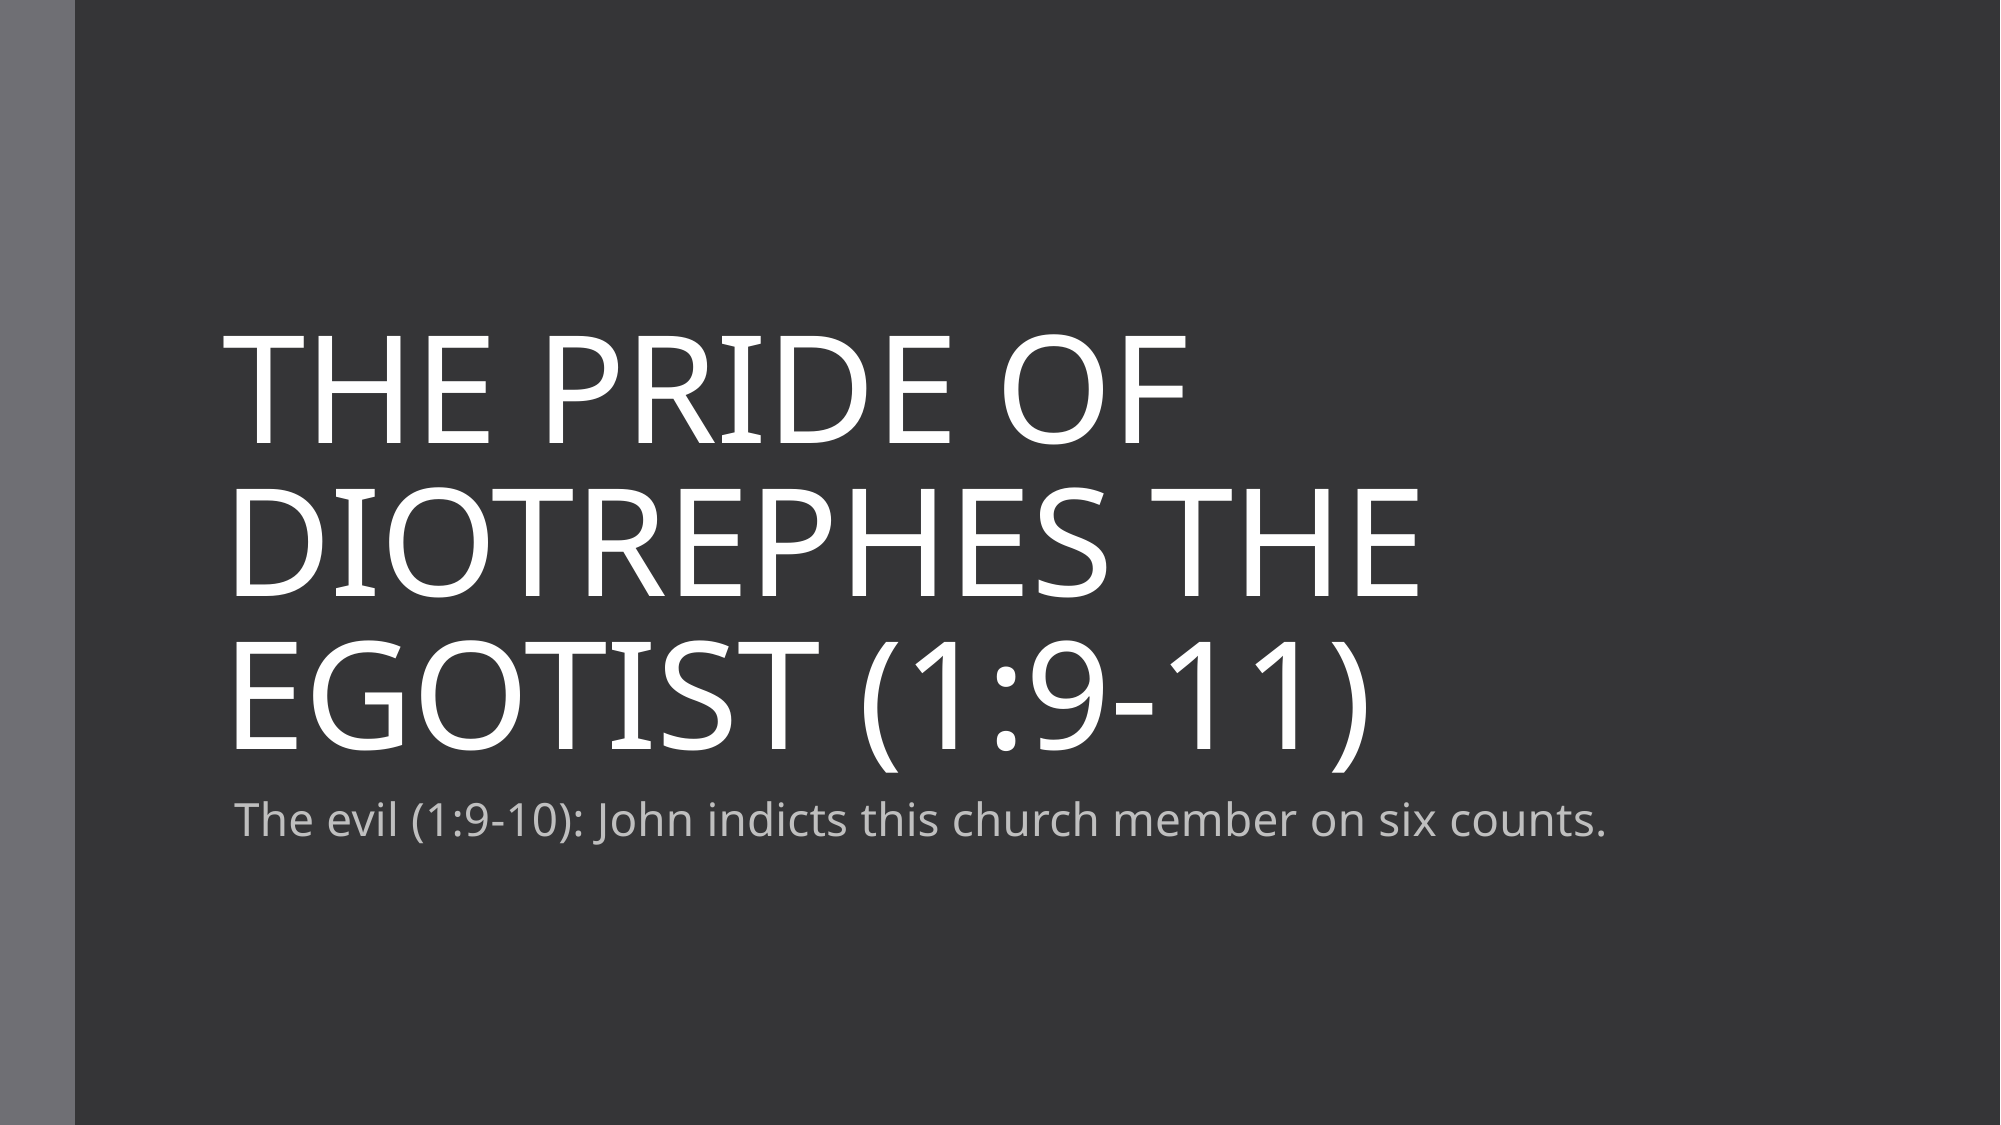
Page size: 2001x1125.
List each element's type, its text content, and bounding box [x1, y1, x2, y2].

title THE PRIDE OF DIOTREPHES THE EGOTIST (1:9-11) [206, 124, 1752, 787]
subtitle The evil (1:9-10): John indicts this church member on six counts. [206, 787, 1752, 1066]
